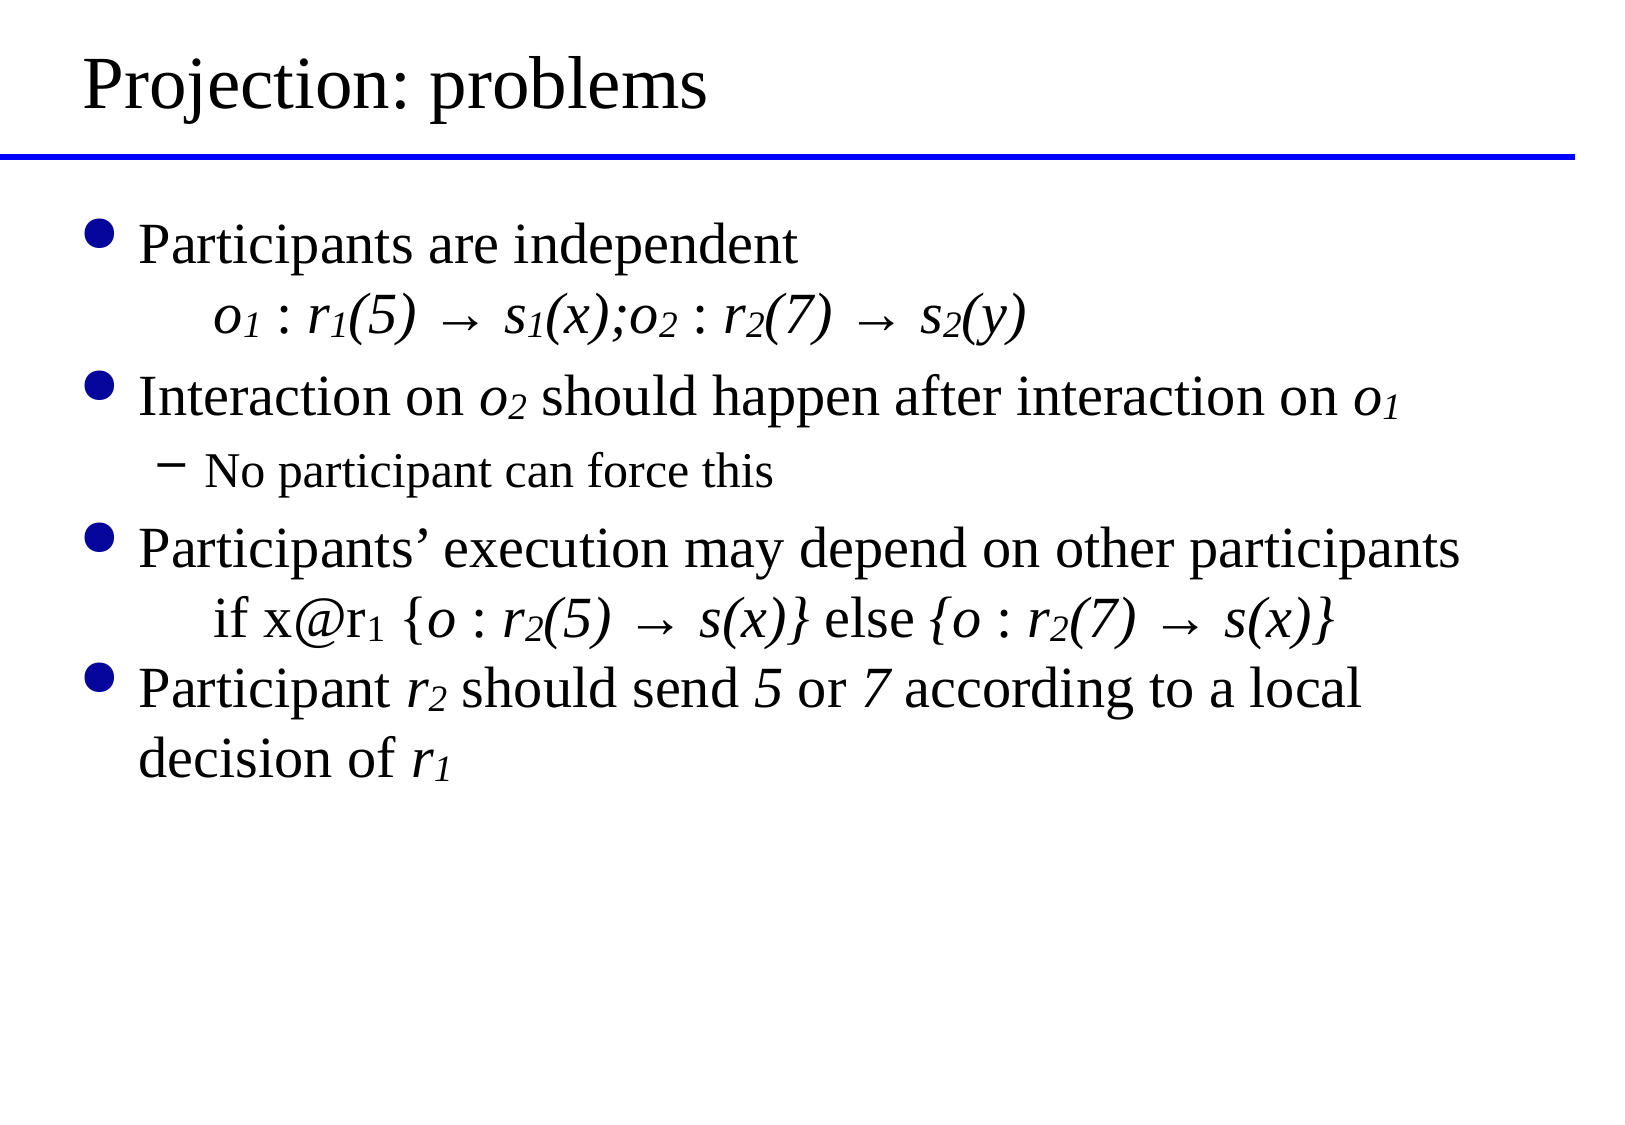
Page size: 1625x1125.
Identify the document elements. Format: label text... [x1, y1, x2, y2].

title Projection: problems [67, 27, 1544, 131]
list Participants are independent o1 : r1(5) → s1(x);o2 : r2(7) → s2(y) Interaction on o2 should happen after interaction on o1 No participant can force this Participants’ execution may depend on other participants if x@r1 {o : r2(5) → s(x)} else {o : r2(7) → s(x)} Participant r2 should send 5 or 7 according to a local decision of r1 [67, 198, 1546, 1061]
